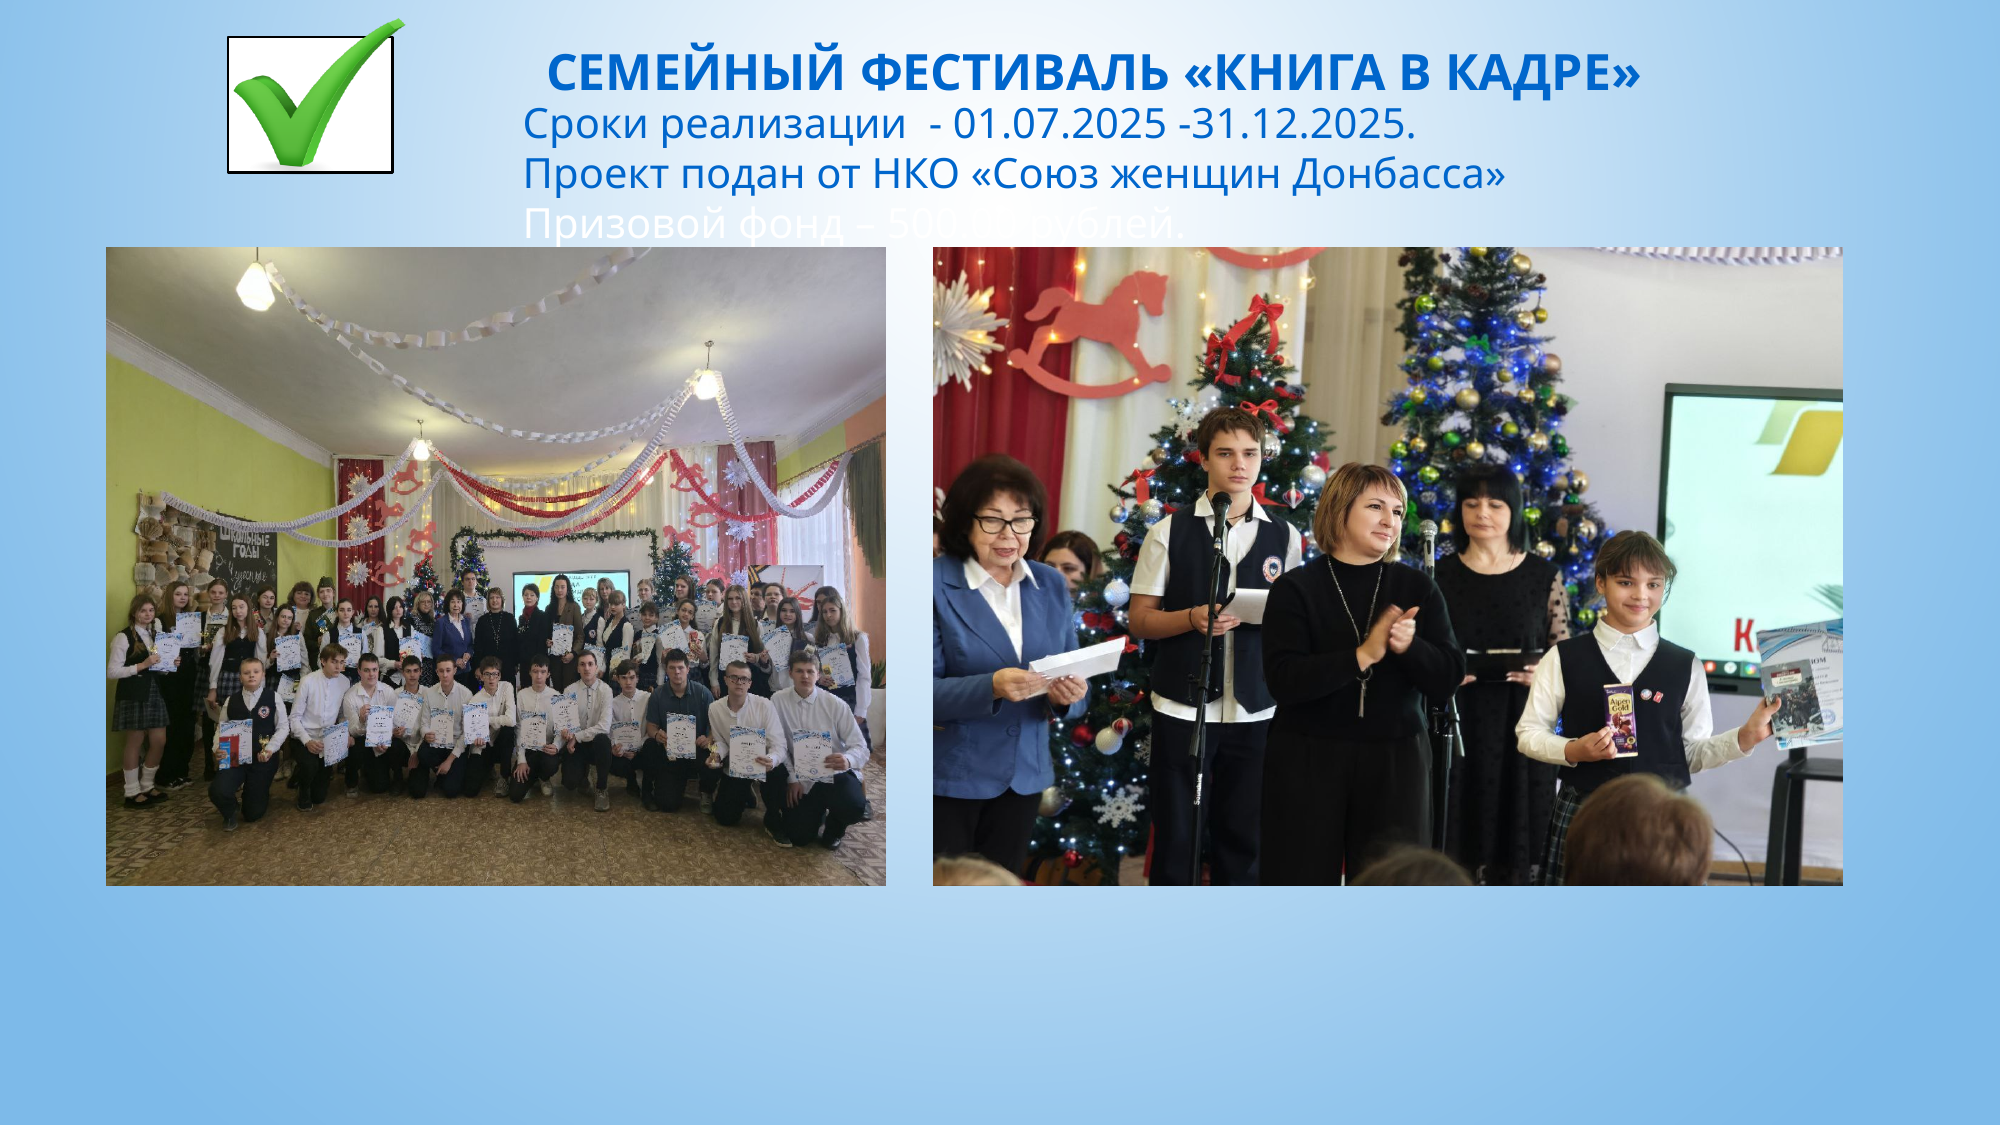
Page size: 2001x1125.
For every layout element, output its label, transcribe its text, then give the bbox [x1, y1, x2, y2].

text_box СЕМЕЙНЫЙ ФЕСТИВАЛЬ «КНИГА В КАДРЕ» [531, 33, 1818, 109]
picture [0, 0, 2000, 1125]
text_box Сроки реализации - 01.07.2025 -31.12.2025. Проект подан от НКО «Союз женщин Донбасса» Призовой фонд – 500.00 рублей. [507, 89, 1784, 255]
